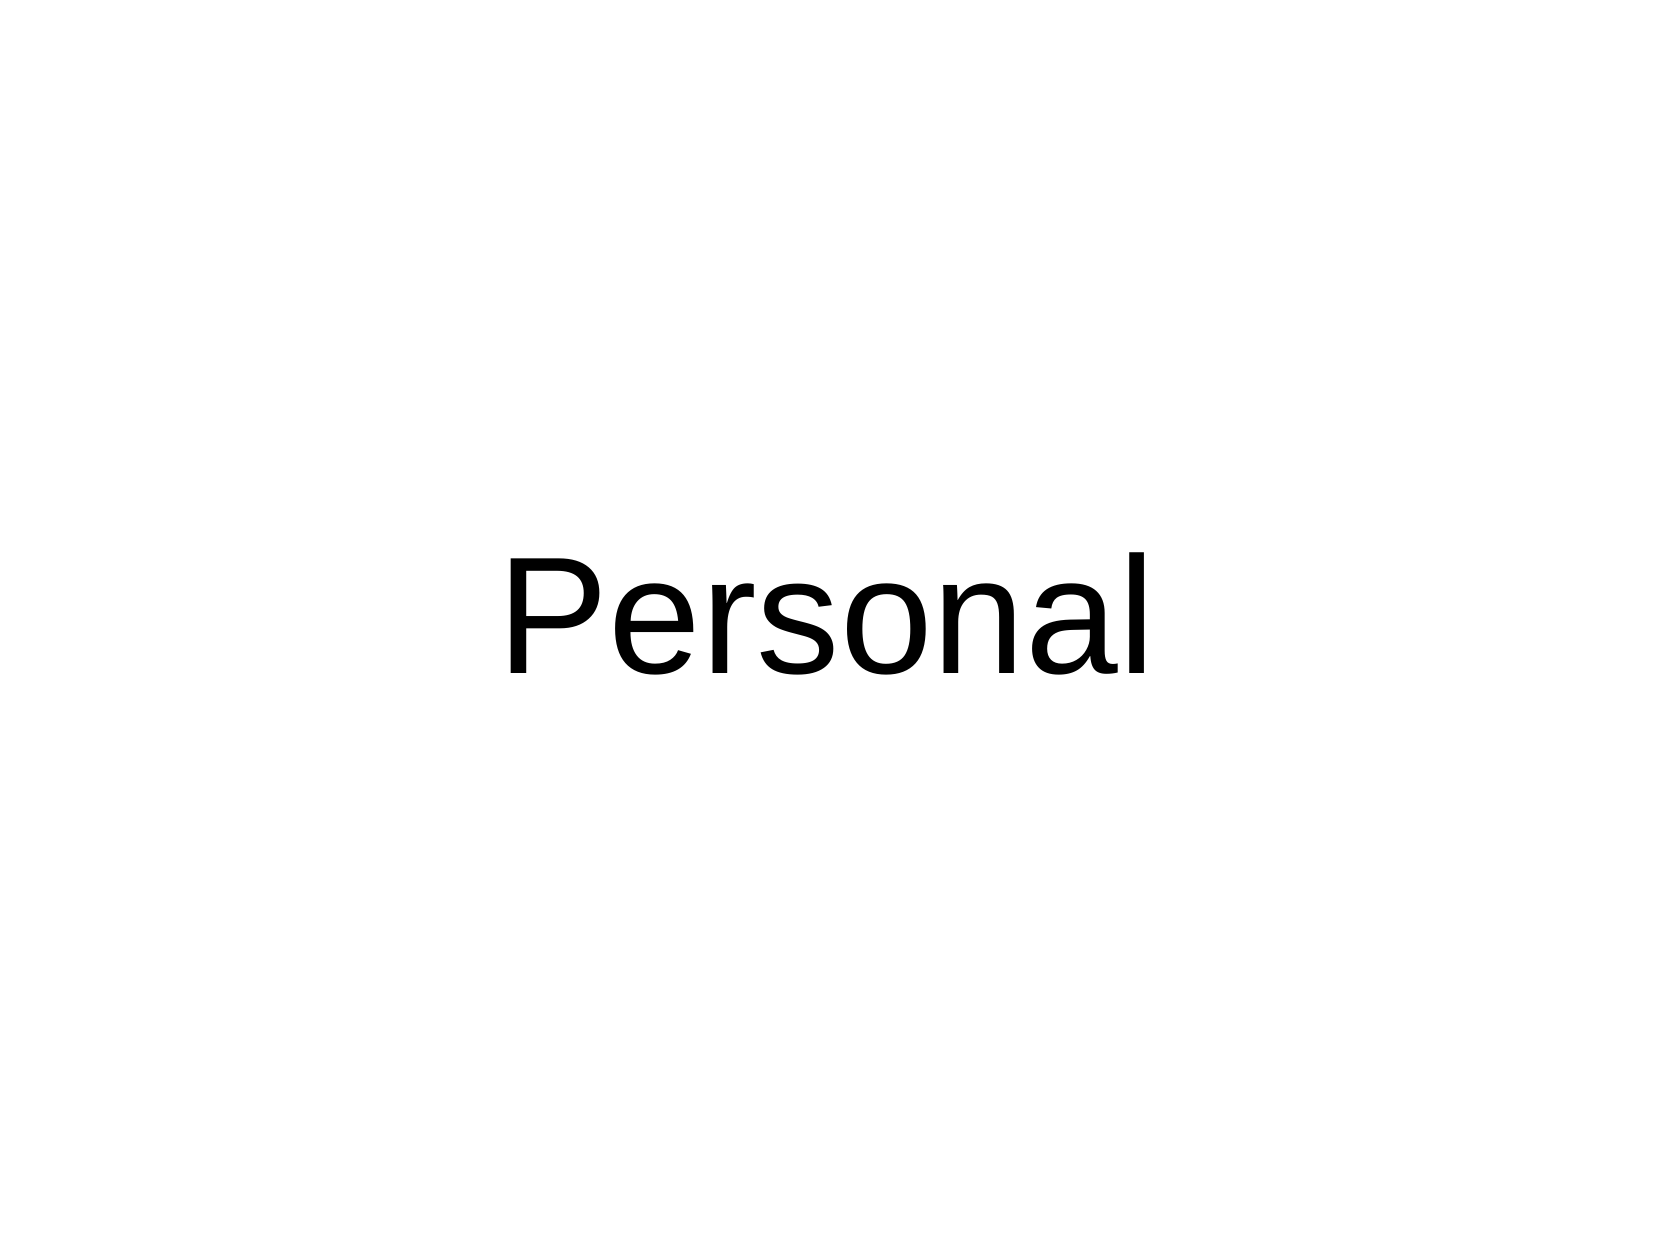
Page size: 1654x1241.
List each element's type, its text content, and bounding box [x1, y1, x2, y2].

title Personal [82, 56, 1571, 1174]
